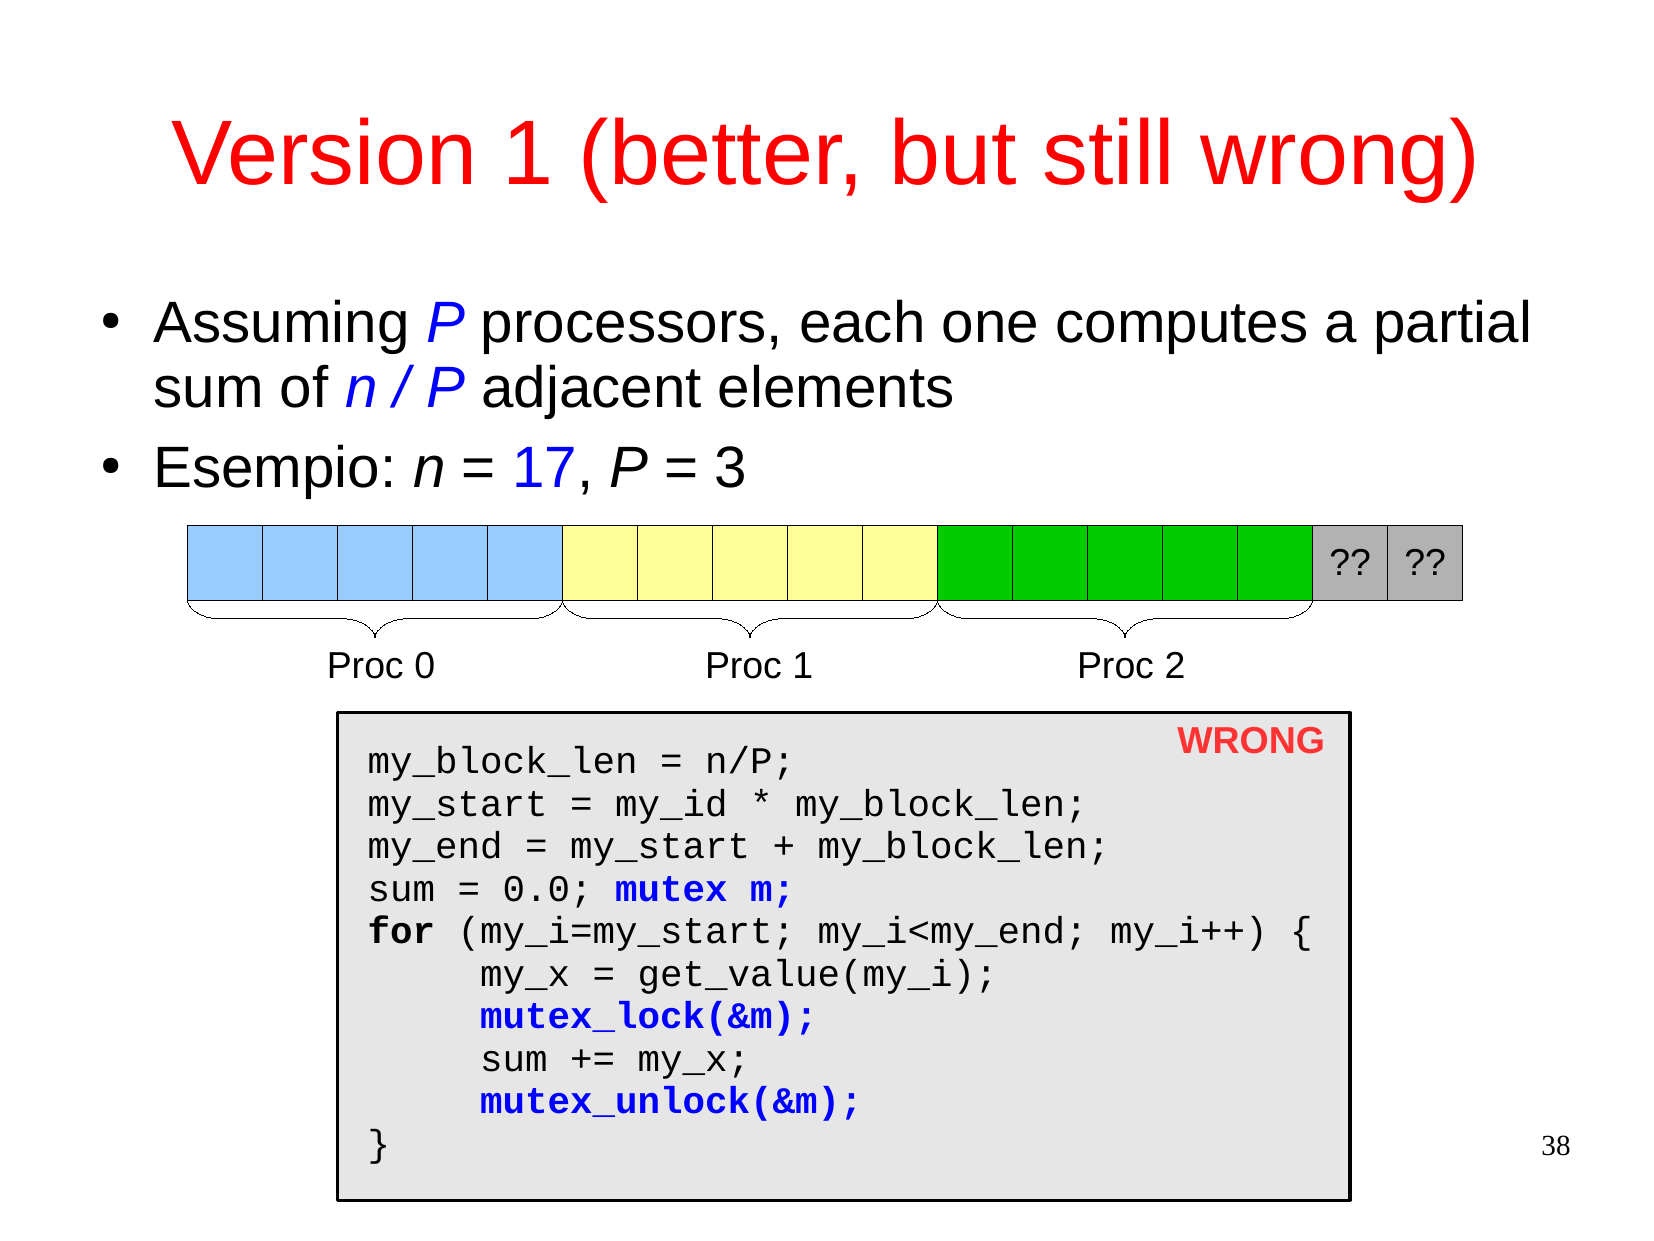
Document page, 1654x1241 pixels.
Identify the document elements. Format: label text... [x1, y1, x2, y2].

text_box Proc 1 [690, 637, 842, 695]
text_box ?? [1387, 525, 1463, 601]
title Version 1 (better, but still wrong) [82, 49, 1571, 257]
list Assuming P processors, each one computes a partial sum of n / P adjacent elements Esempio: n = 17, P = 3 [82, 290, 1571, 1109]
text_box [187, 525, 1312, 601]
text_box my_block_len = n/P; my_start = my_id * my_block_len; my_end = my_start + my_block_len; sum = 0.0; mutex m; for (my_i=my_start; my_i<my_end; my_i++) { my_x = get_value(my_i); mutex_lock(&m); sum += my_x; mutex_unlock(&m); } [337, 712, 1351, 1201]
text_box ?? [1312, 525, 1387, 601]
text_box Proc 0 [312, 637, 472, 695]
text_box WRONG [1162, 712, 1351, 770]
text_box Proc 2 [1062, 637, 1222, 695]
